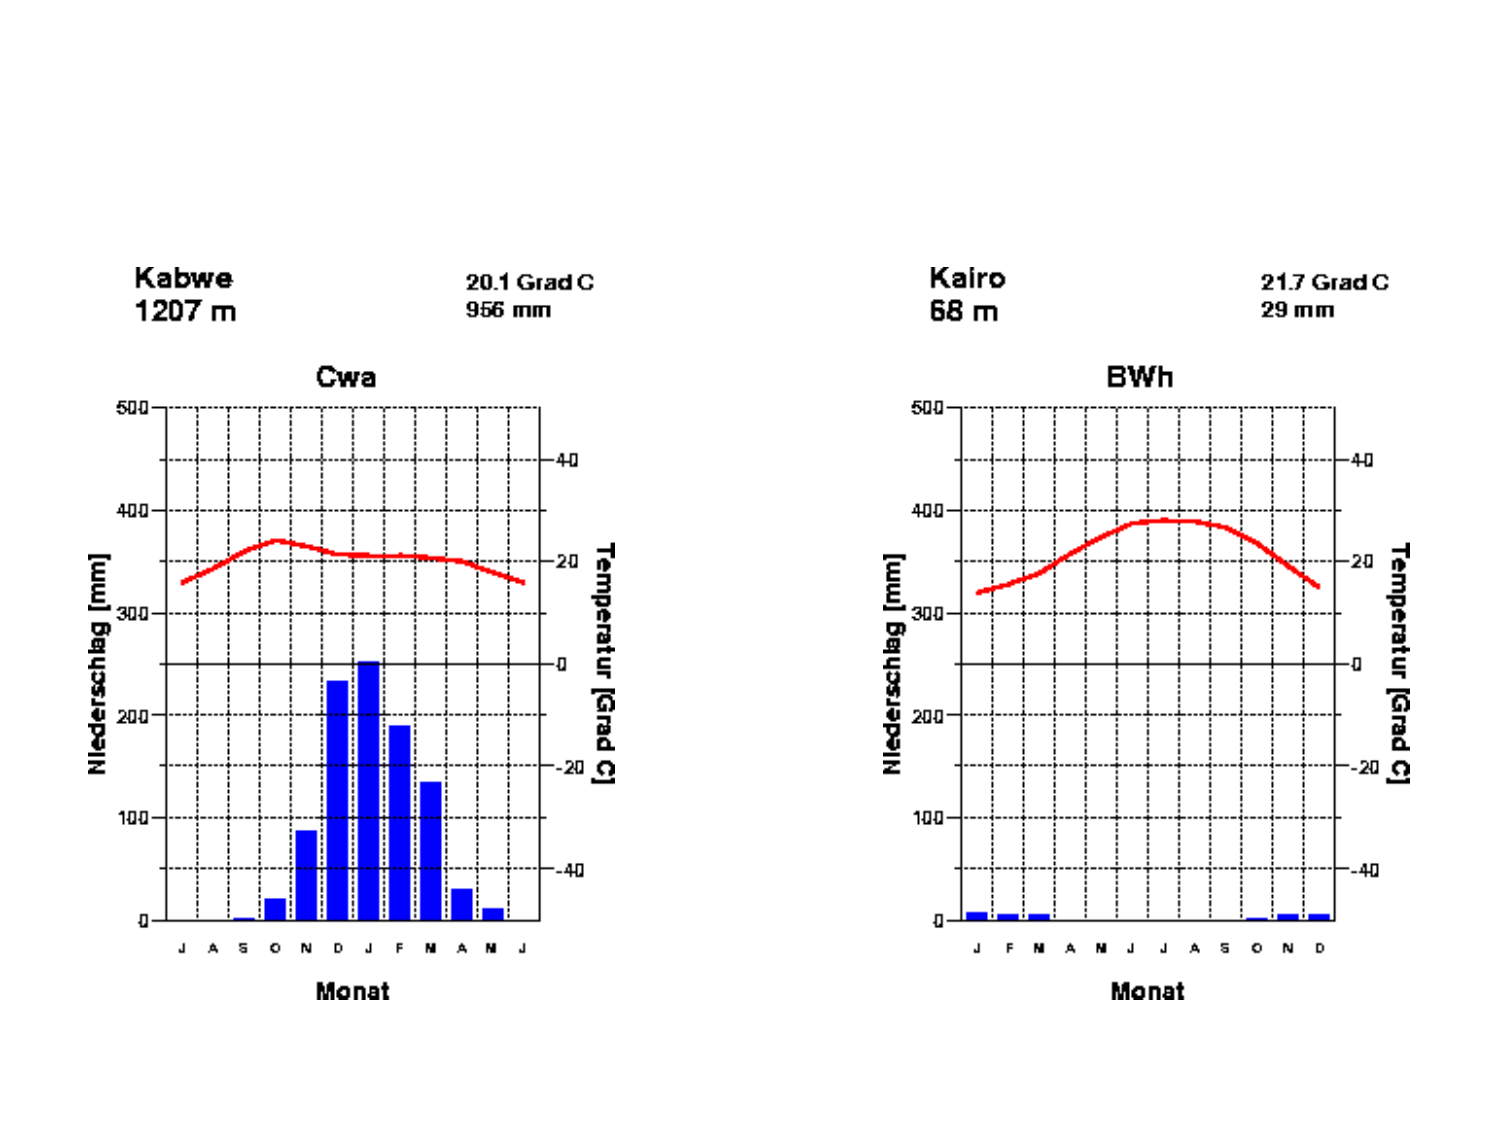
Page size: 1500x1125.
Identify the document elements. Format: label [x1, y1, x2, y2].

picture [883, 267, 1410, 1000]
picture [88, 267, 615, 1000]
